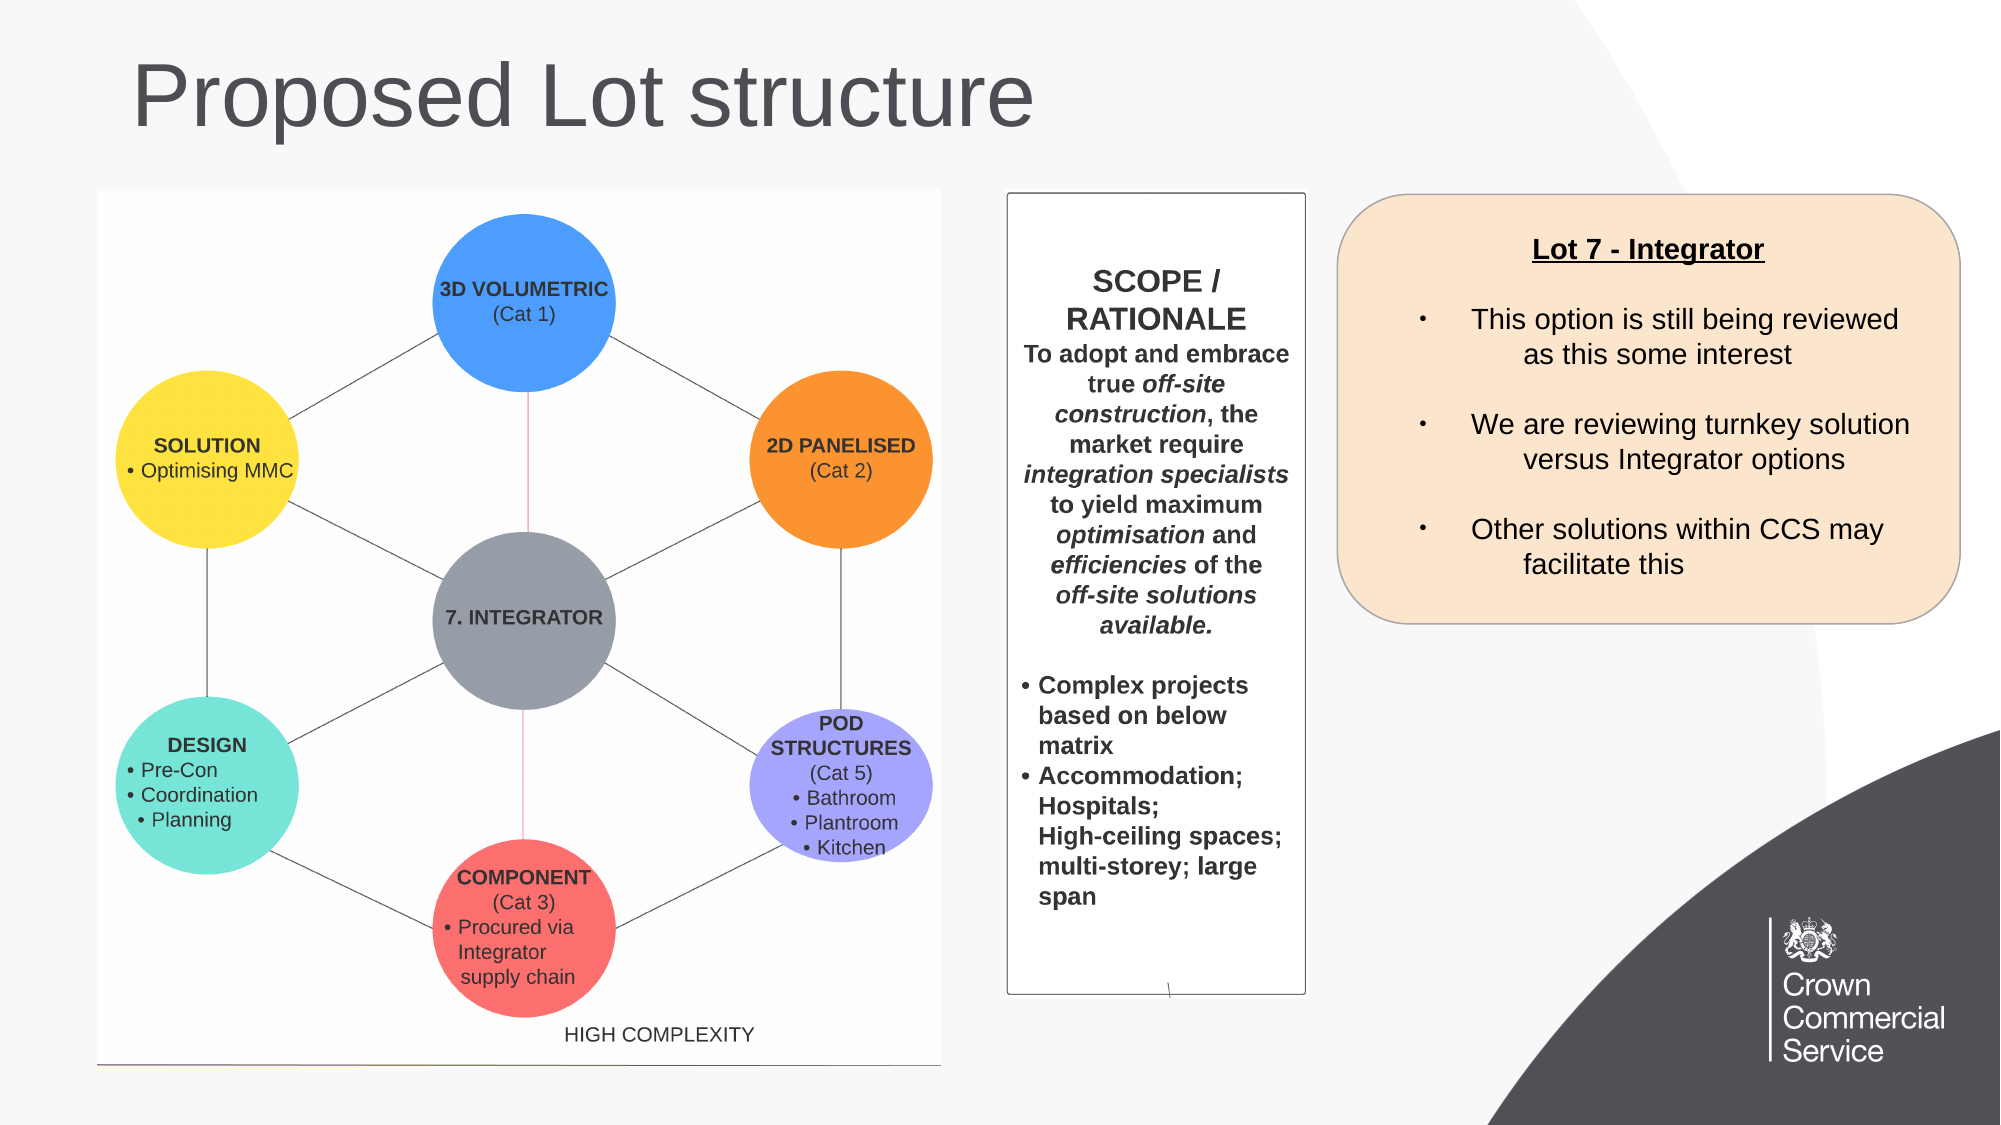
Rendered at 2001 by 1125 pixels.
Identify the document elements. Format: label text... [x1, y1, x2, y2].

picture [1005, 189, 1309, 998]
title Proposed Lot structure [131, 36, 1925, 175]
text_box Lot 7 - Integrator This option is still being reviewed as this some interest We are reviewing turnkey solution versus Integrator options Other solutions within CCS may facilitate this [1337, 194, 1961, 624]
picture [97, 189, 941, 1066]
